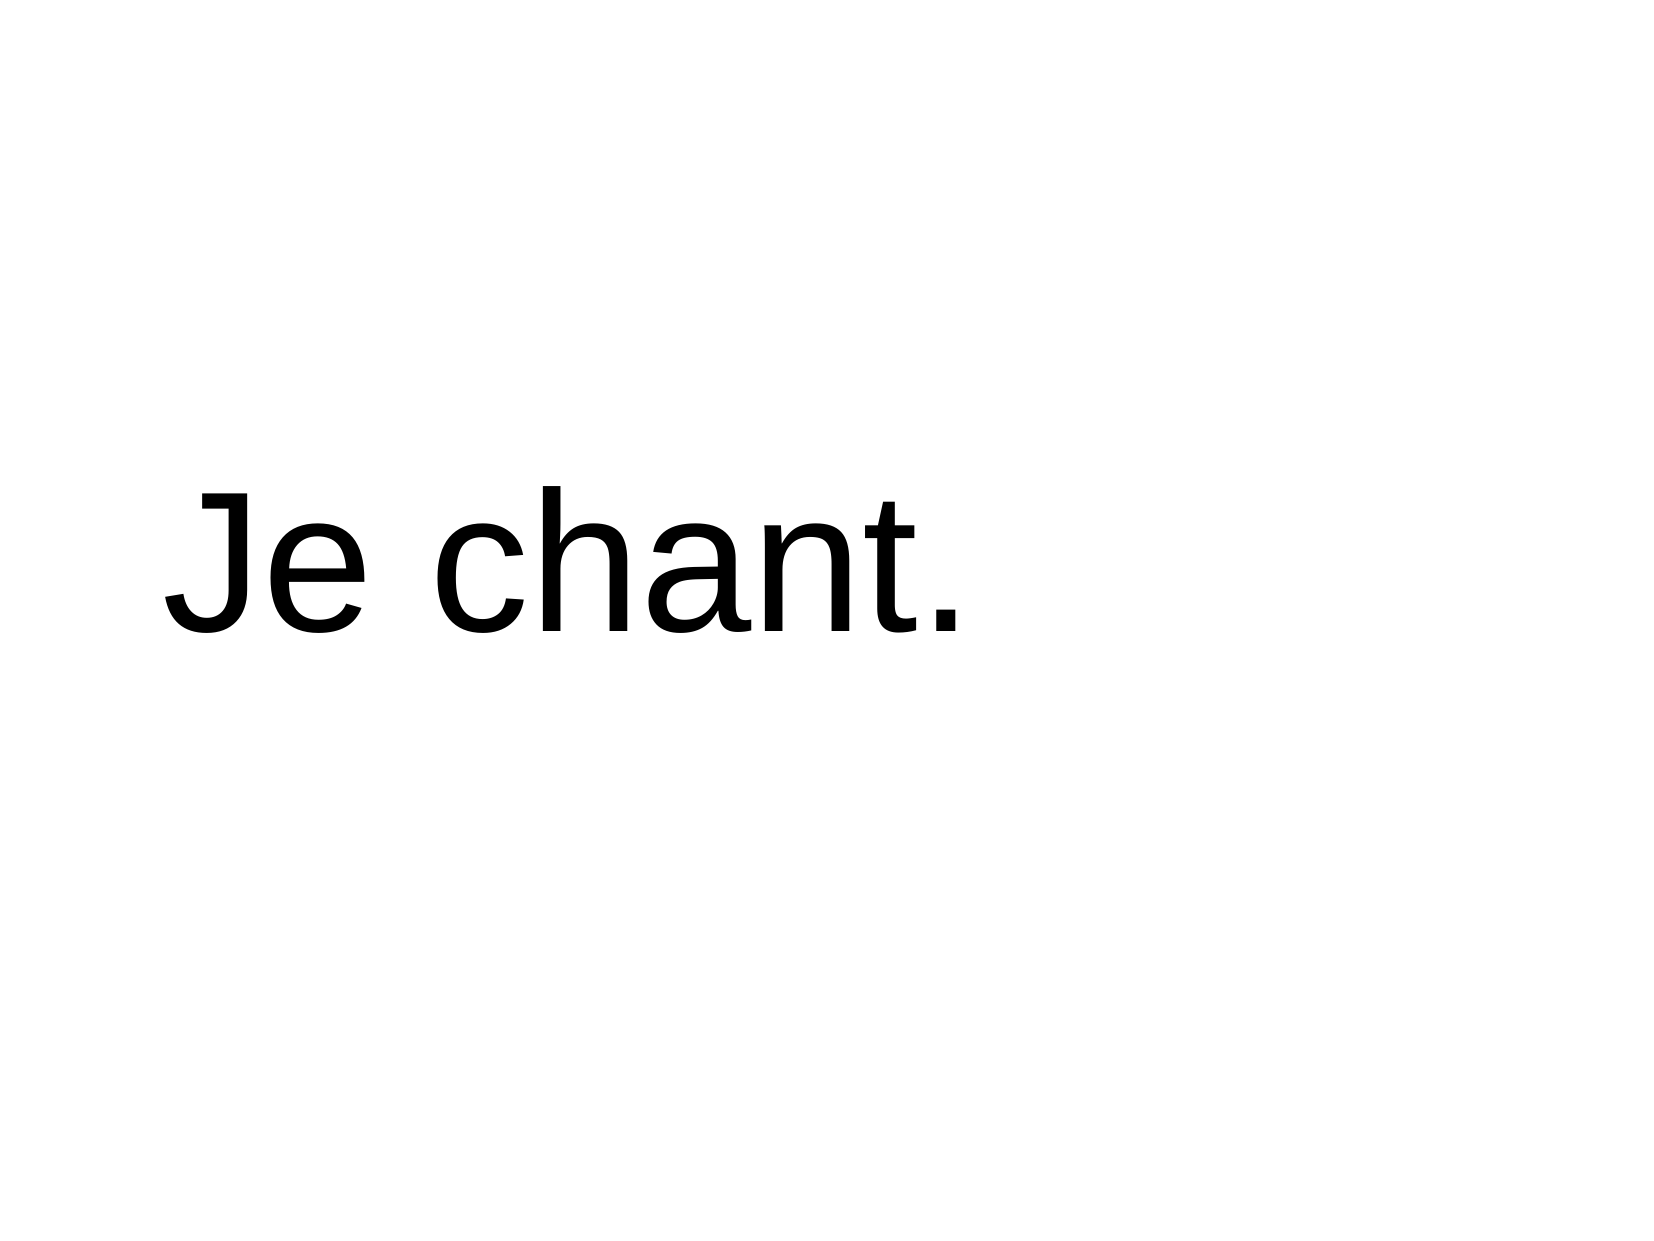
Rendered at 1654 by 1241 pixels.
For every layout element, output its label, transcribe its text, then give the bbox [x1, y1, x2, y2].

text_box Je chant. [147, 442, 1418, 682]
